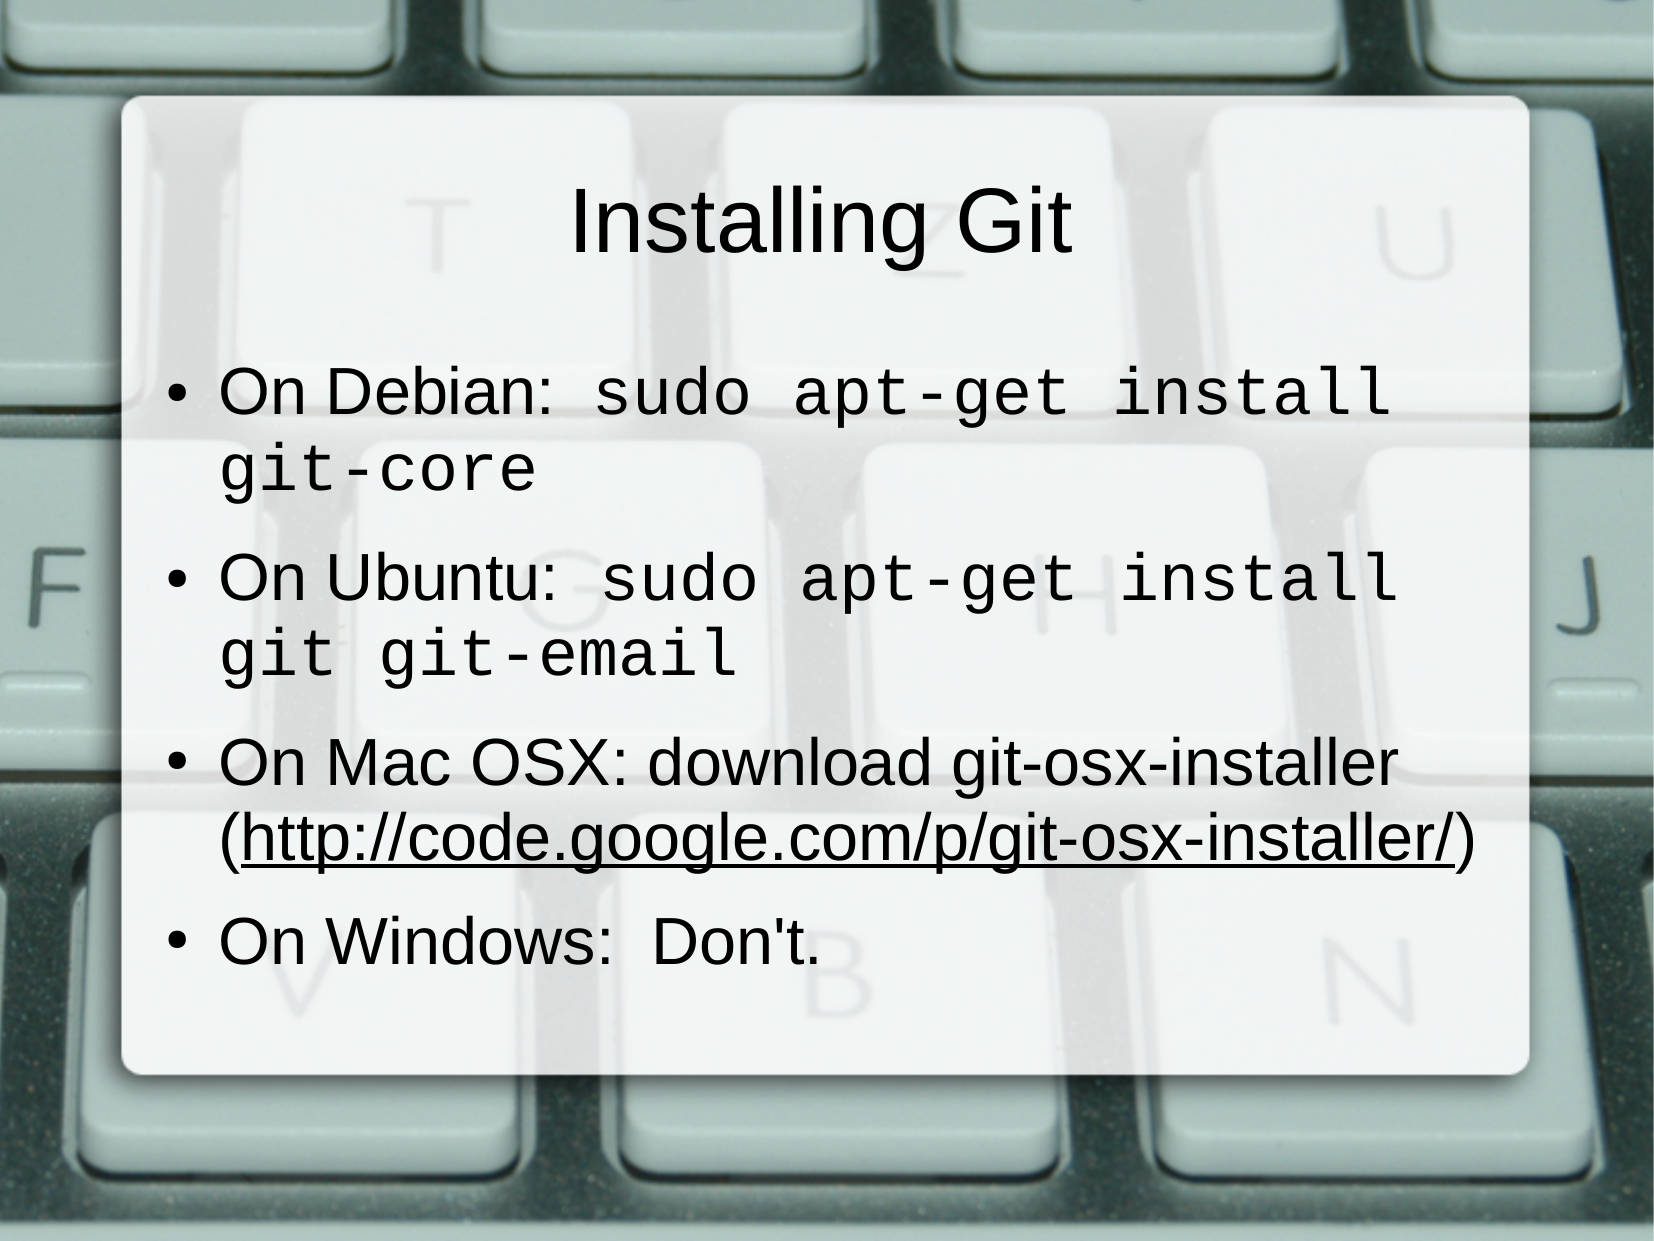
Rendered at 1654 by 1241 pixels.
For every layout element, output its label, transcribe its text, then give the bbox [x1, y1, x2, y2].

picture [0, 0, 1654, 1241]
title Installing Git [135, 117, 1506, 325]
list On Debian: sudo apt-get install git-core On Ubuntu: sudo apt-get install git git-email On Mac OSX: download git-osx-installer (http://code.google.com/p/git-osx-installer/) On Windows: Don't. [147, 354, 1506, 1173]
